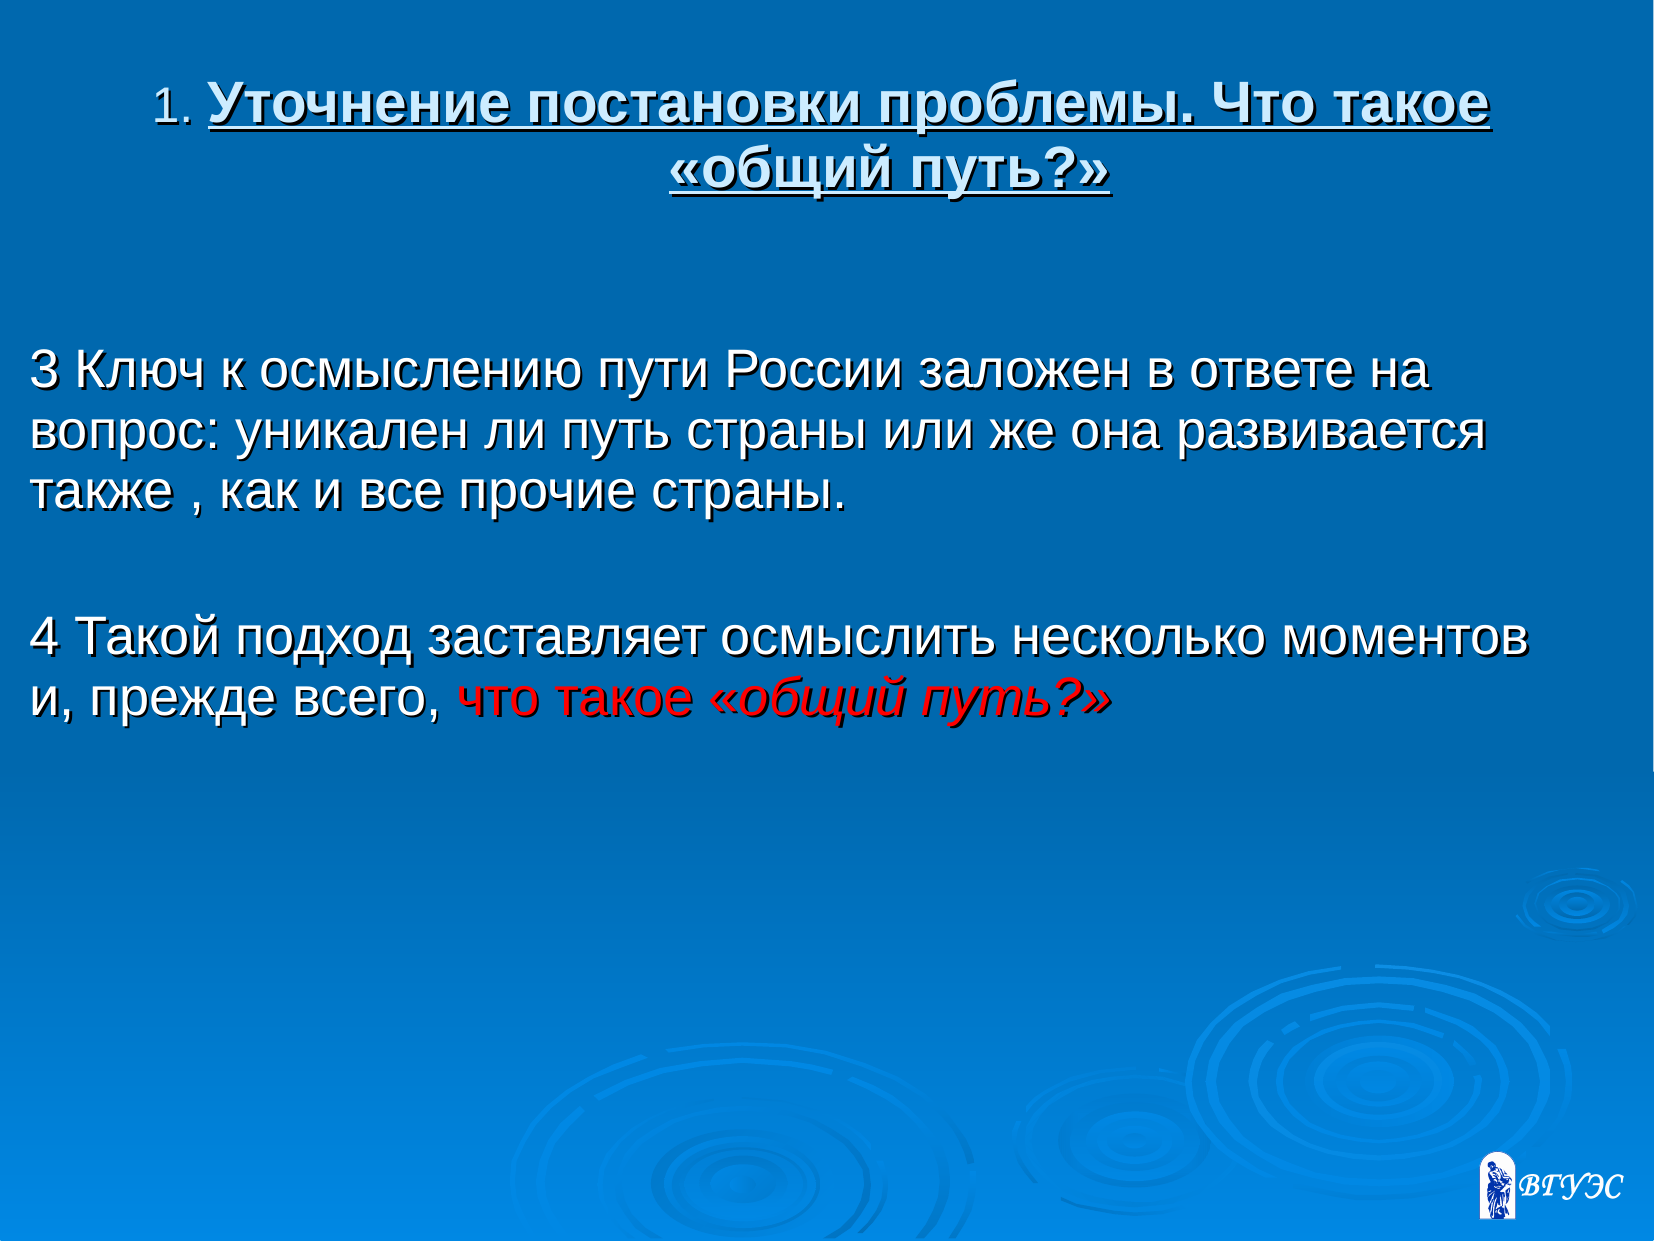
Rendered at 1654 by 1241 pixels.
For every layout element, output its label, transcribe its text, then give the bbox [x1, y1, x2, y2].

picture [1479, 1151, 1625, 1220]
title 1. Уточнение постановки проблемы. Что такое «общий путь?» [118, 10, 1524, 265]
list 3 Ключ к осмыслению пути России заложен в ответе на вопрос: уникален ли путь страны или же она развивается также , как и все прочие страны. 4 Такой подход заставляет осмыслить несколько моментов и, прежде всего, что такое «общий путь?» [29, 265, 1571, 1109]
